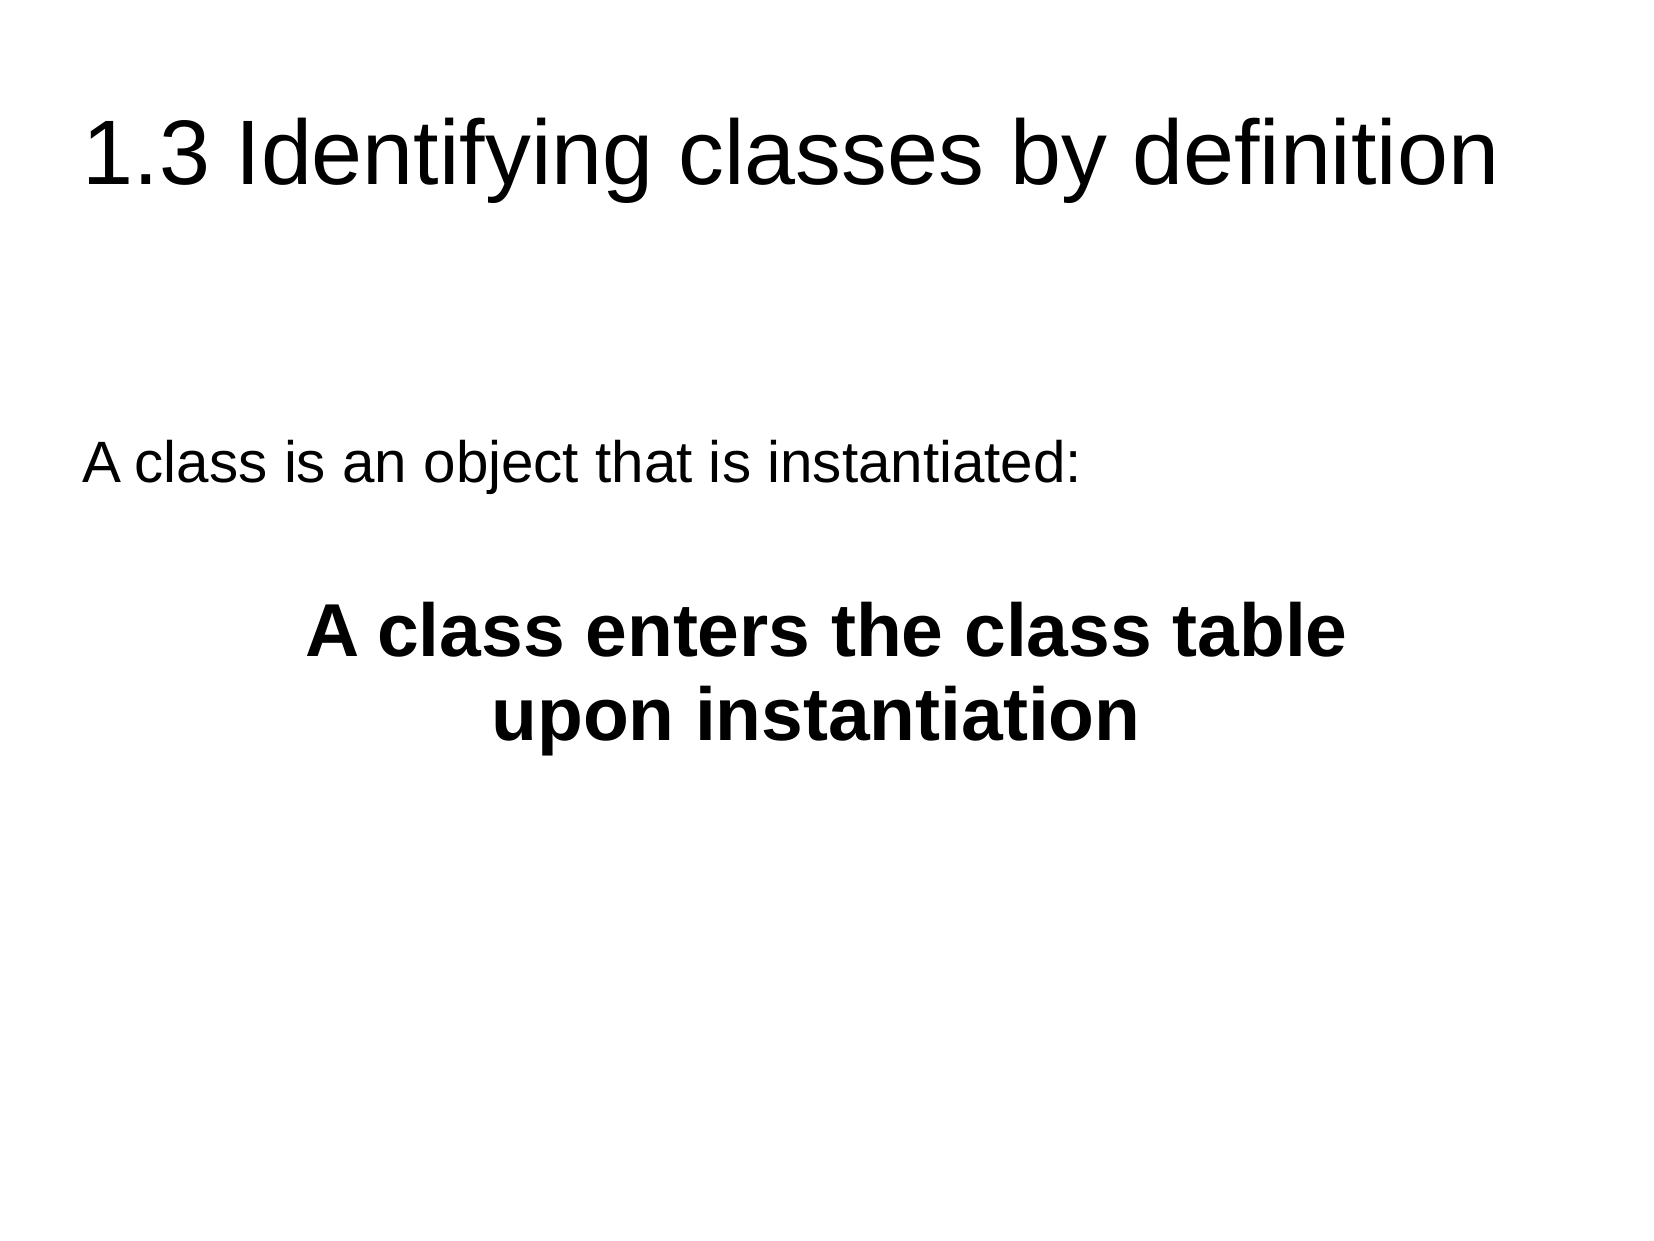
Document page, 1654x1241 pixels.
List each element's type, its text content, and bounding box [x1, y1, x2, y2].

title 1.3 Identifying classes by definition [82, 49, 1571, 257]
list A class is an object that is instantiated: A class enters the class table upon instantiation [82, 290, 1571, 1010]
